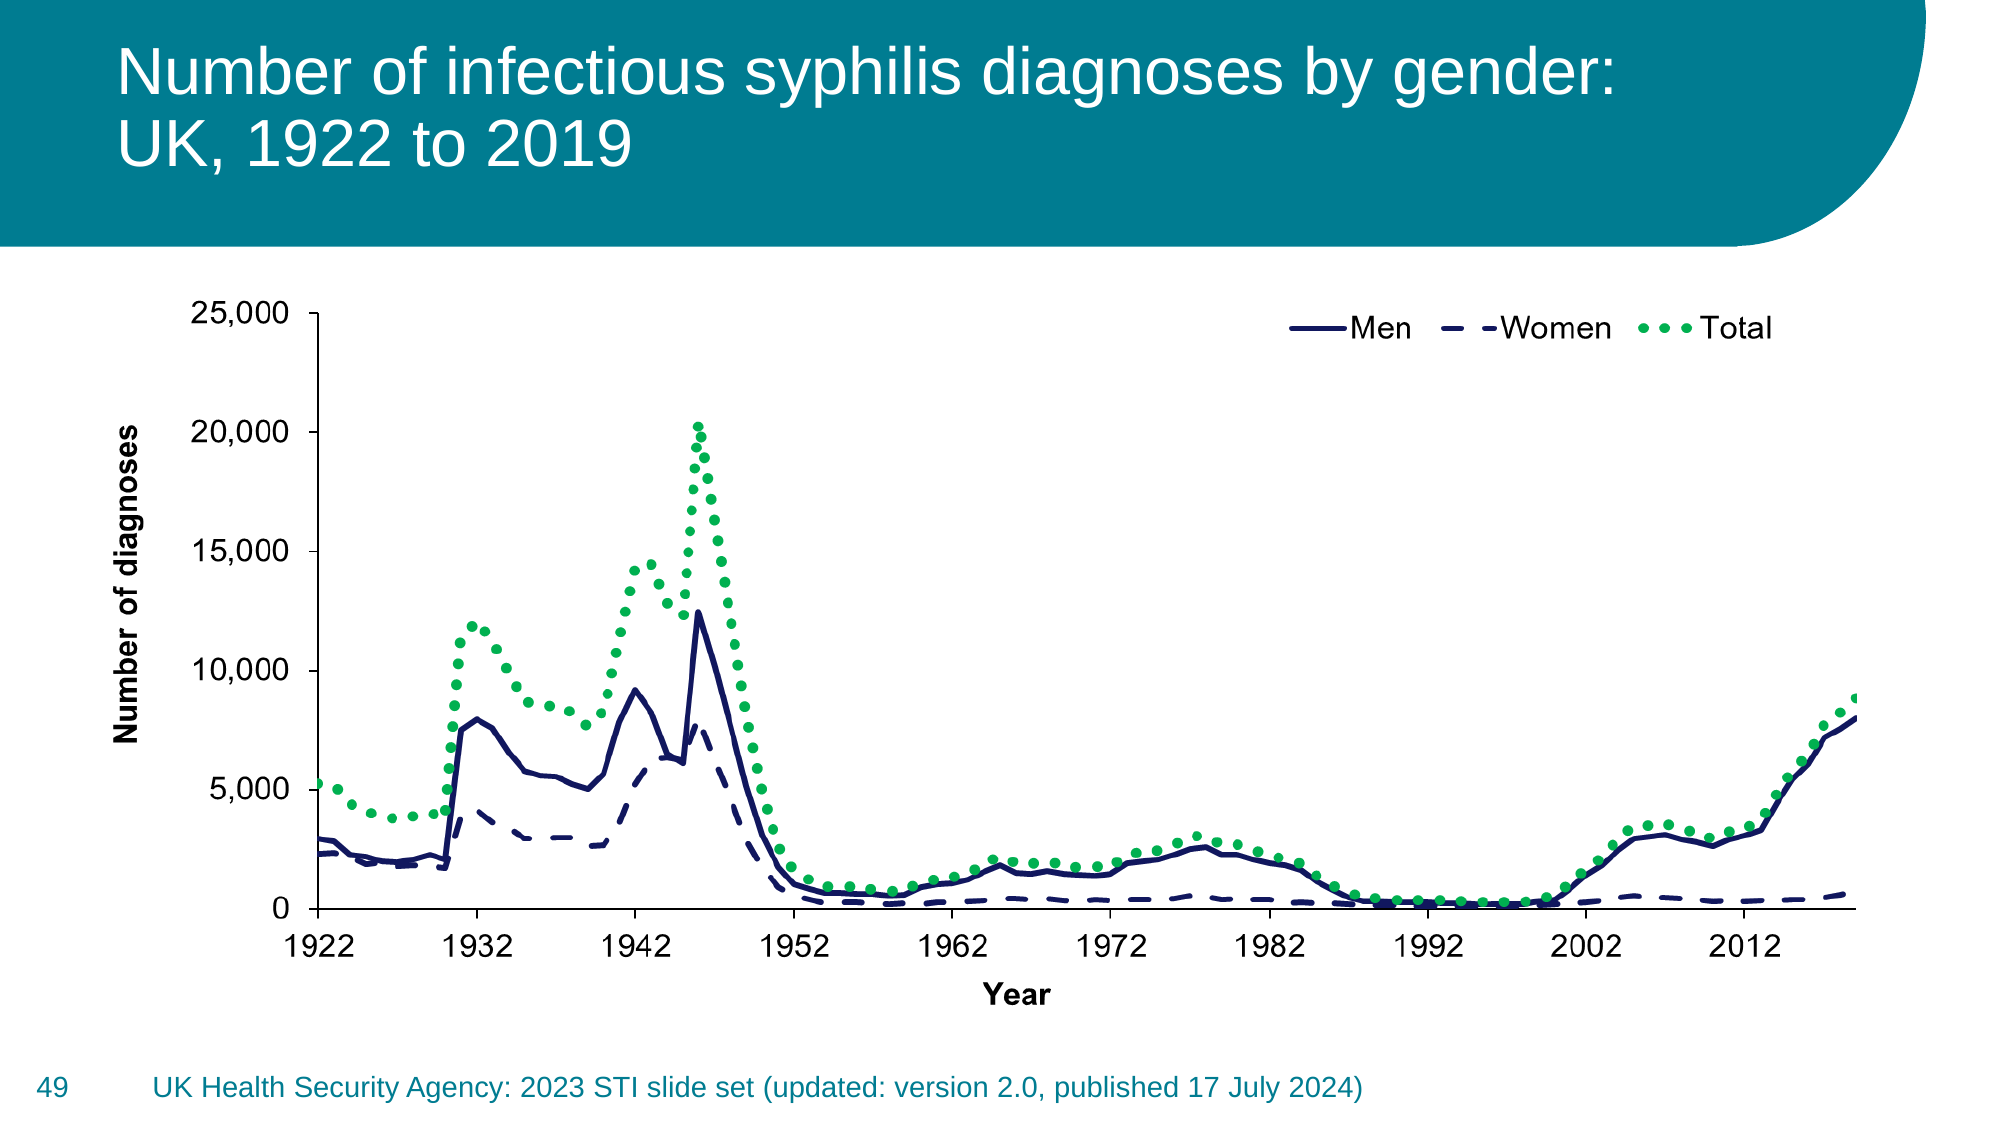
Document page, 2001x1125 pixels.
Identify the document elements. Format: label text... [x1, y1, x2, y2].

picture [101, 286, 1908, 1021]
text_box [21, 1056, 120, 1117]
text_box UK Health Security Agency: 2023 STI slide set (updated: version 2.0, published 17 July 2024) [137, 1056, 1780, 1116]
title Number of infectious syphilis diagnoses by gender: UK, 1922 to 2019 [101, 29, 1747, 189]
